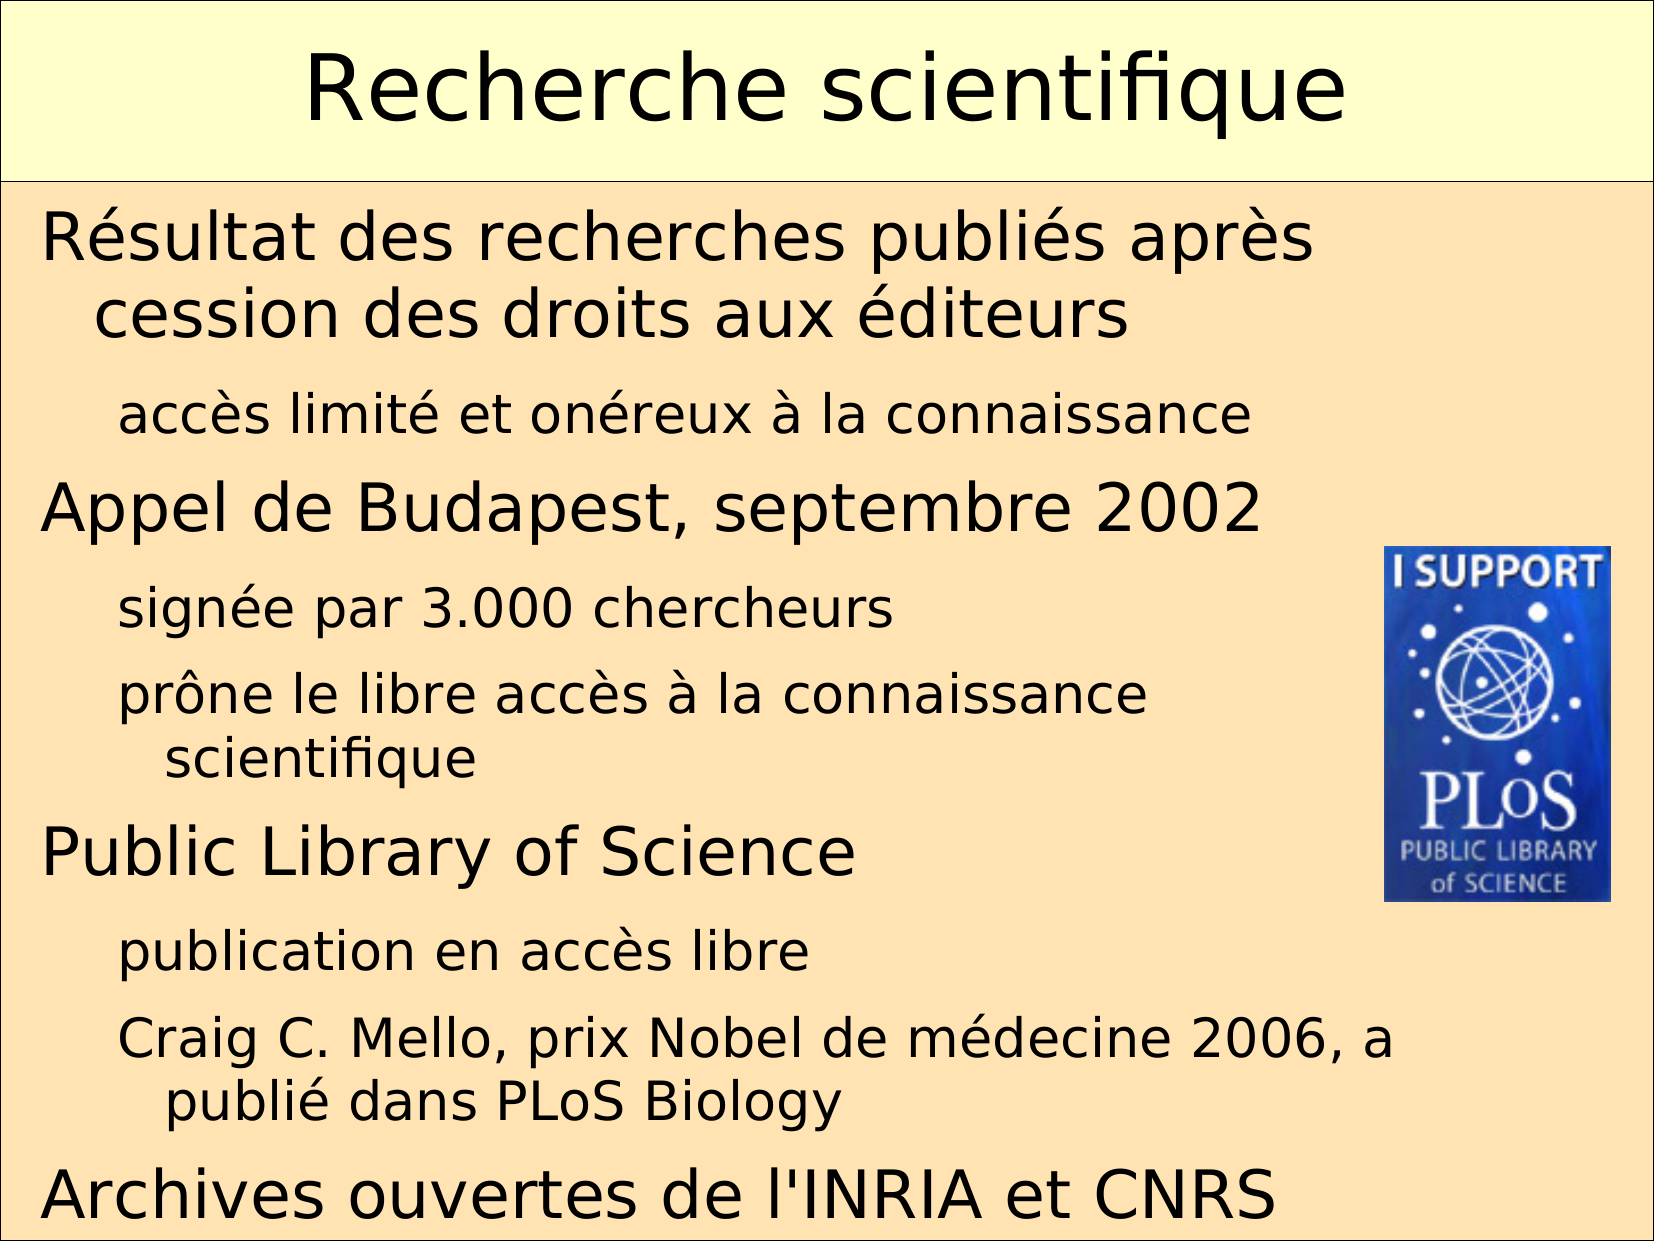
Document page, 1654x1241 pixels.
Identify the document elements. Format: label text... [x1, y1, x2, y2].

title Recherche scientifique [0, 0, 1654, 177]
list Résultat des recherches publiés après cession des droits aux éditeurs accès limité et onéreux à la connaissance Appel de Budapest, septembre 2002 signée par 3.000 chercheurs prône le libre accès à la connaissance scientifique Public Library of Science publication en accès libre Craig C. Mello, prix Nobel de médecine 2006, a publié dans PLoS Biology Archives ouvertes de l'INRIA et CNRS [22, 198, 1463, 1235]
picture [1384, 546, 1611, 902]
